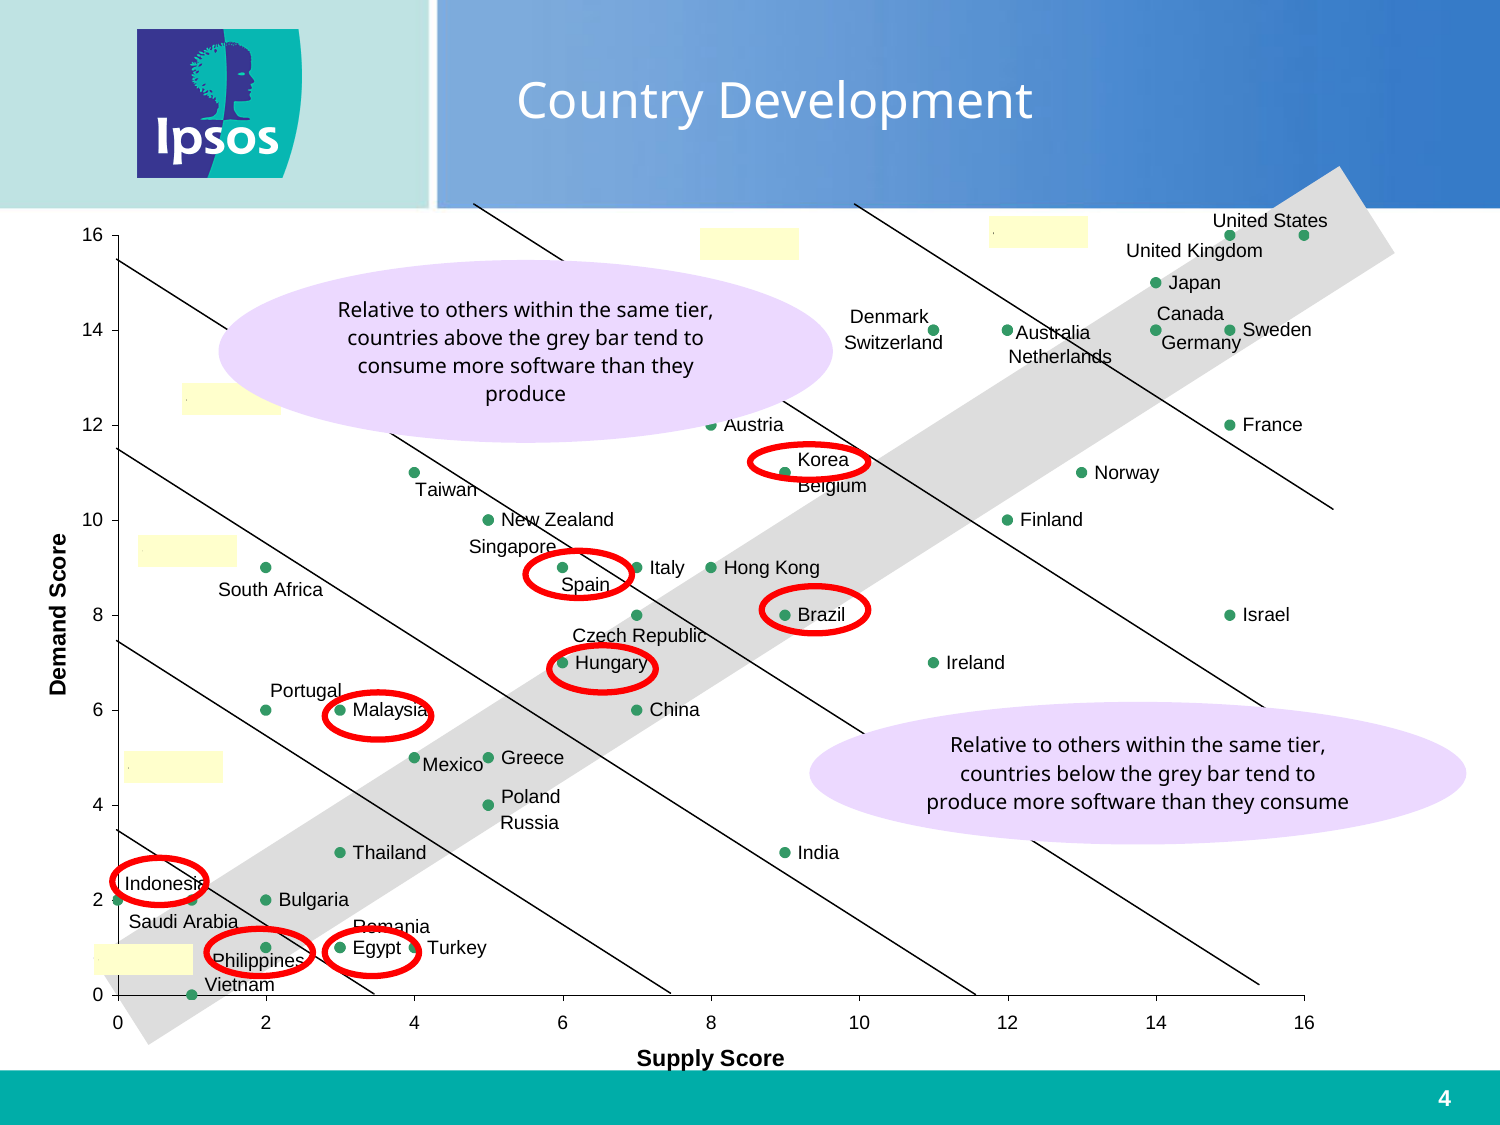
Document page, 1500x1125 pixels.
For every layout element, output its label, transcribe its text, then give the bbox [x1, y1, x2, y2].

text_box Relative to others within the same tier, countries above the grey bar tend to consume more software than they produce [218, 259, 833, 443]
text_box [1292, 166, 1395, 288]
picture [0, 0, 1500, 1103]
text_box Relative to others within the same tier, countries below the grey bar tend to produce more software than they consume [809, 701, 1467, 845]
text_box Country Development [100, 42, 1451, 156]
